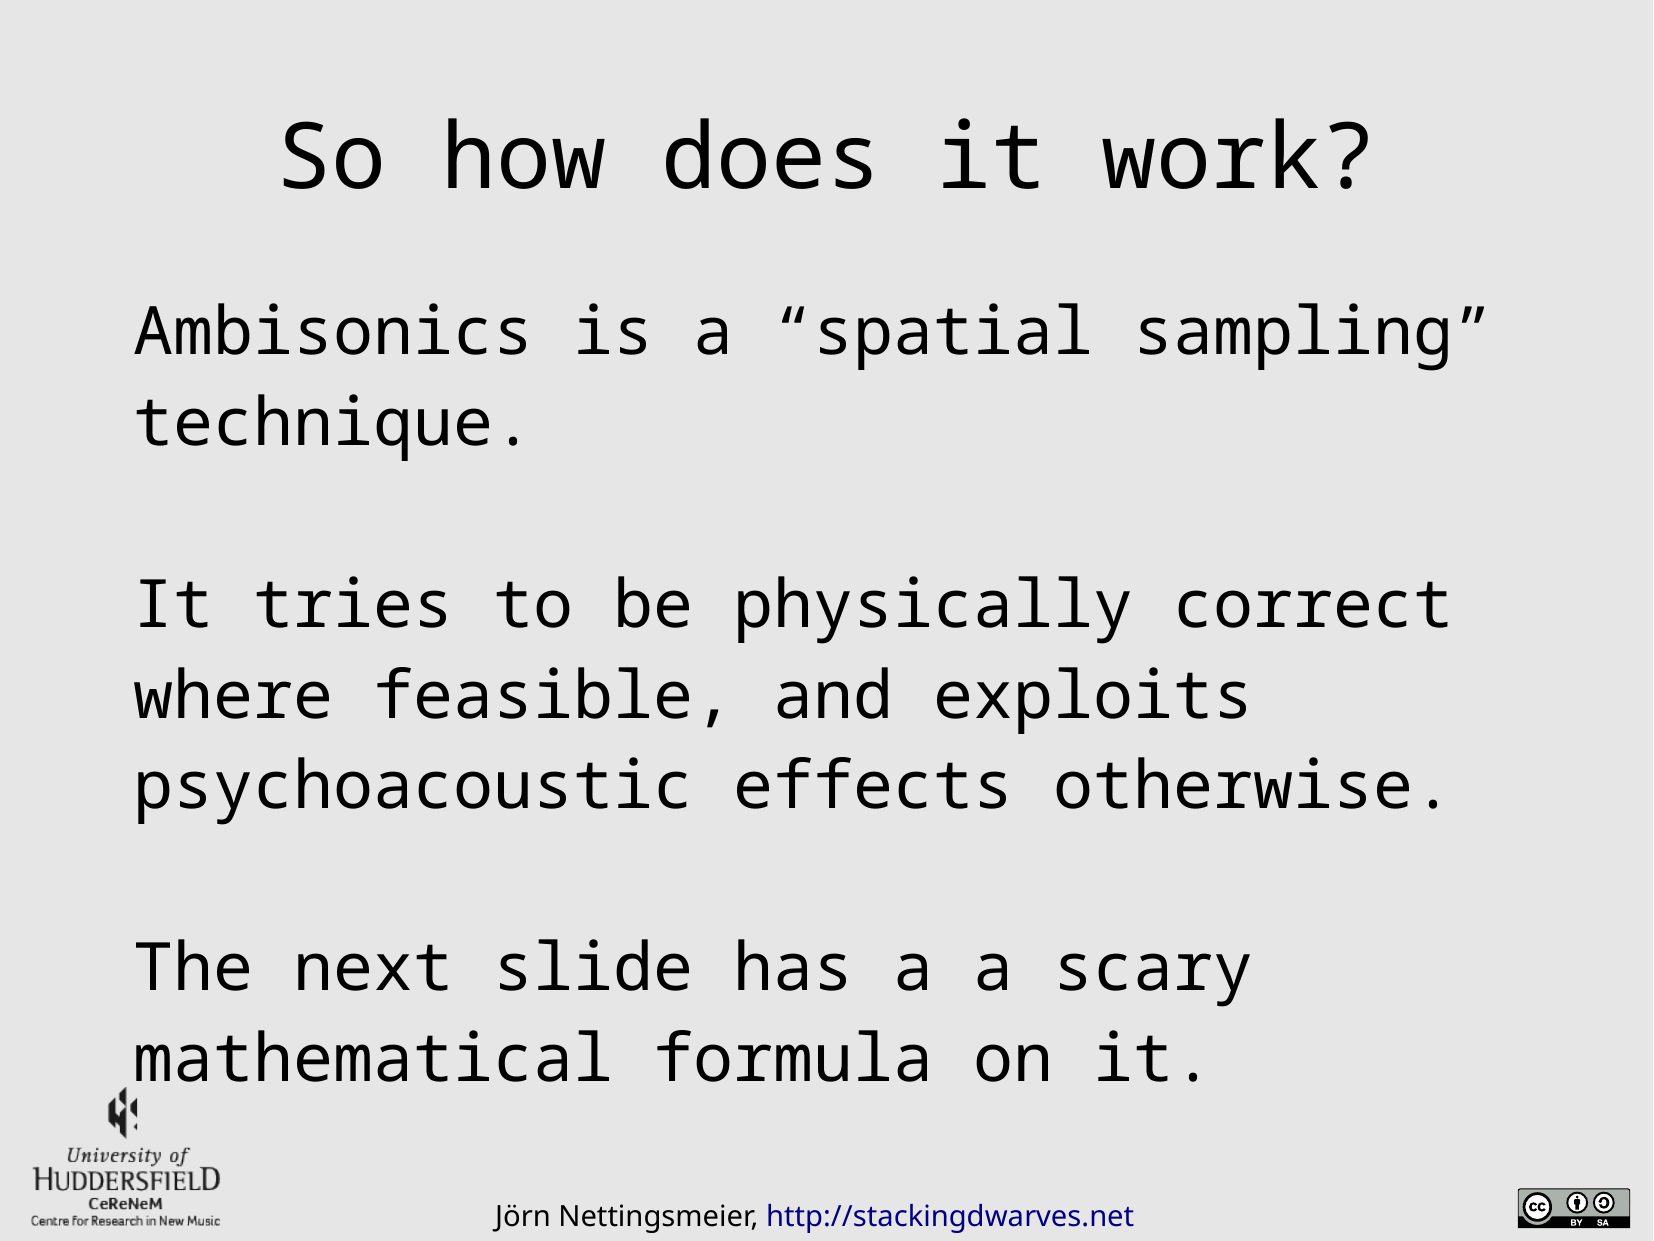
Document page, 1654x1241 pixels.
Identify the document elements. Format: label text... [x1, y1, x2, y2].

title So how does it work? [82, 49, 1571, 257]
picture [31, 1087, 222, 1229]
text_box Ambisonics is a “spatial sampling” technique. It tries to be physically correct where feasible, and exploits psychoacoustic effects otherwise. The next slide has a a scary mathematical formula on it. [73, 276, 1574, 992]
